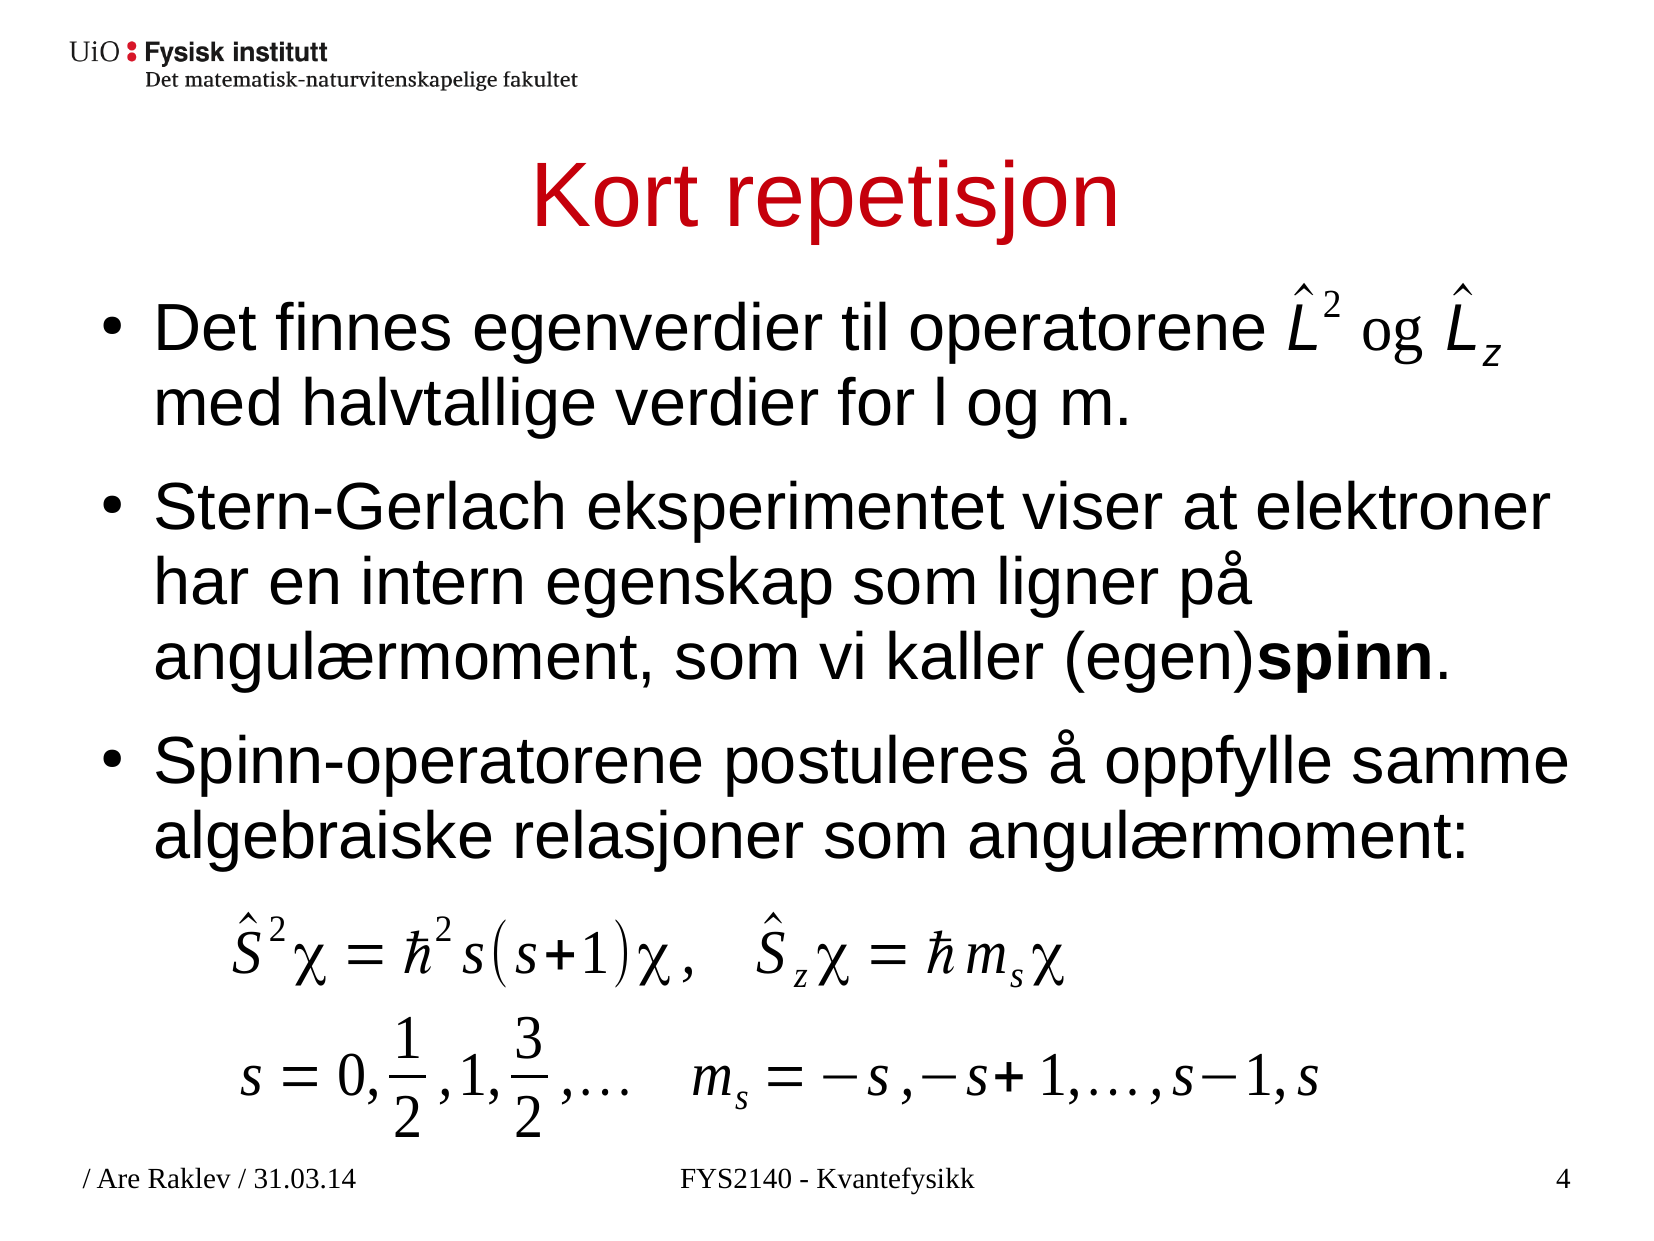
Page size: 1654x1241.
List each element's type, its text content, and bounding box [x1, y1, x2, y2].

picture [68, 37, 581, 93]
list Det finnes egenverdier til operatorene med halvtallige verdier for l og m. Stern-Gerlach eksperimentet viser at elektroner har en intern egenskap som ligner på angulærmoment, som vi kaller (egen)spinn. Spinn-operatorene postuleres å oppfylle samme algebraiske relasjoner som angulærmoment: [82, 290, 1576, 1094]
title Kort repetisjon [82, 90, 1571, 290]
chart [1280, 280, 1510, 375]
chart [231, 1003, 1327, 1151]
chart [225, 908, 1073, 996]
